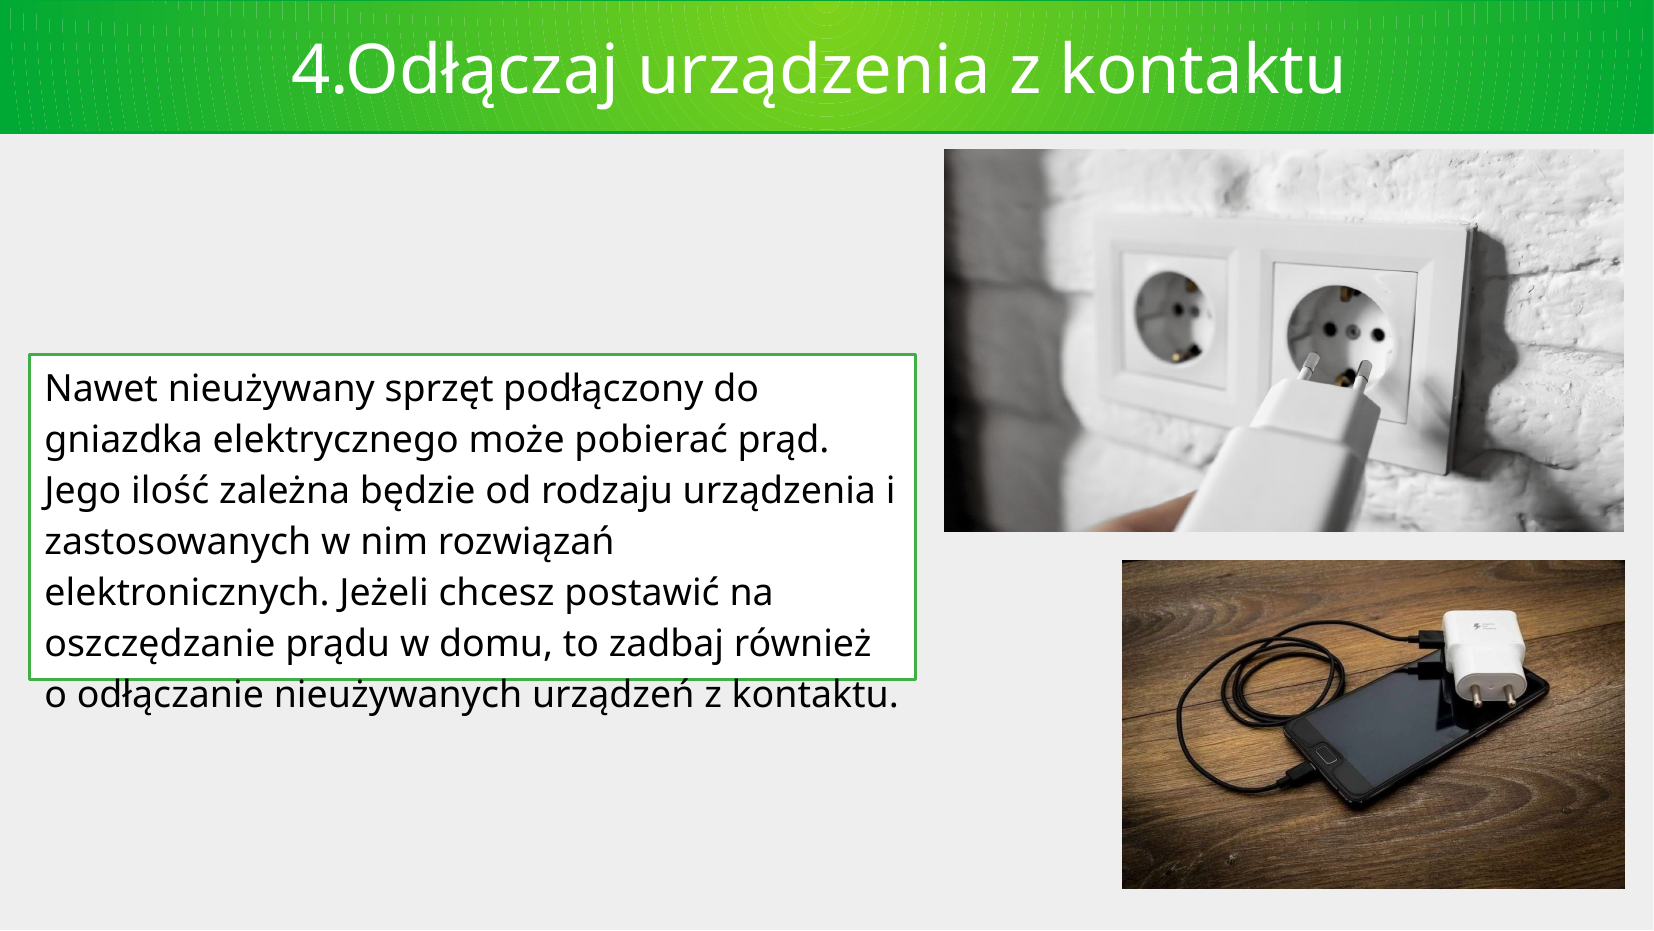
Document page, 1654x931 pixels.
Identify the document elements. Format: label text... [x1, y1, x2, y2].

picture [1122, 560, 1625, 889]
picture [944, 149, 1624, 532]
text_box [29, 580, 916, 680]
title 4.Odłączaj urządzenia z kontaktu [73, 14, 1565, 119]
text_box Nawet nieużywany sprzęt podłączony do gniazdka elektrycznego może pobierać prąd. Jego ilość zależna będzie od rodzaju urządzenia i zastosowanych w nim rozwiązań elektronicznych. Jeżeli chcesz postawić na oszczędzanie prądu w domu, to zadbaj również o odłączanie nieużywanych urządzeń z kontaktu. [29, 354, 916, 580]
